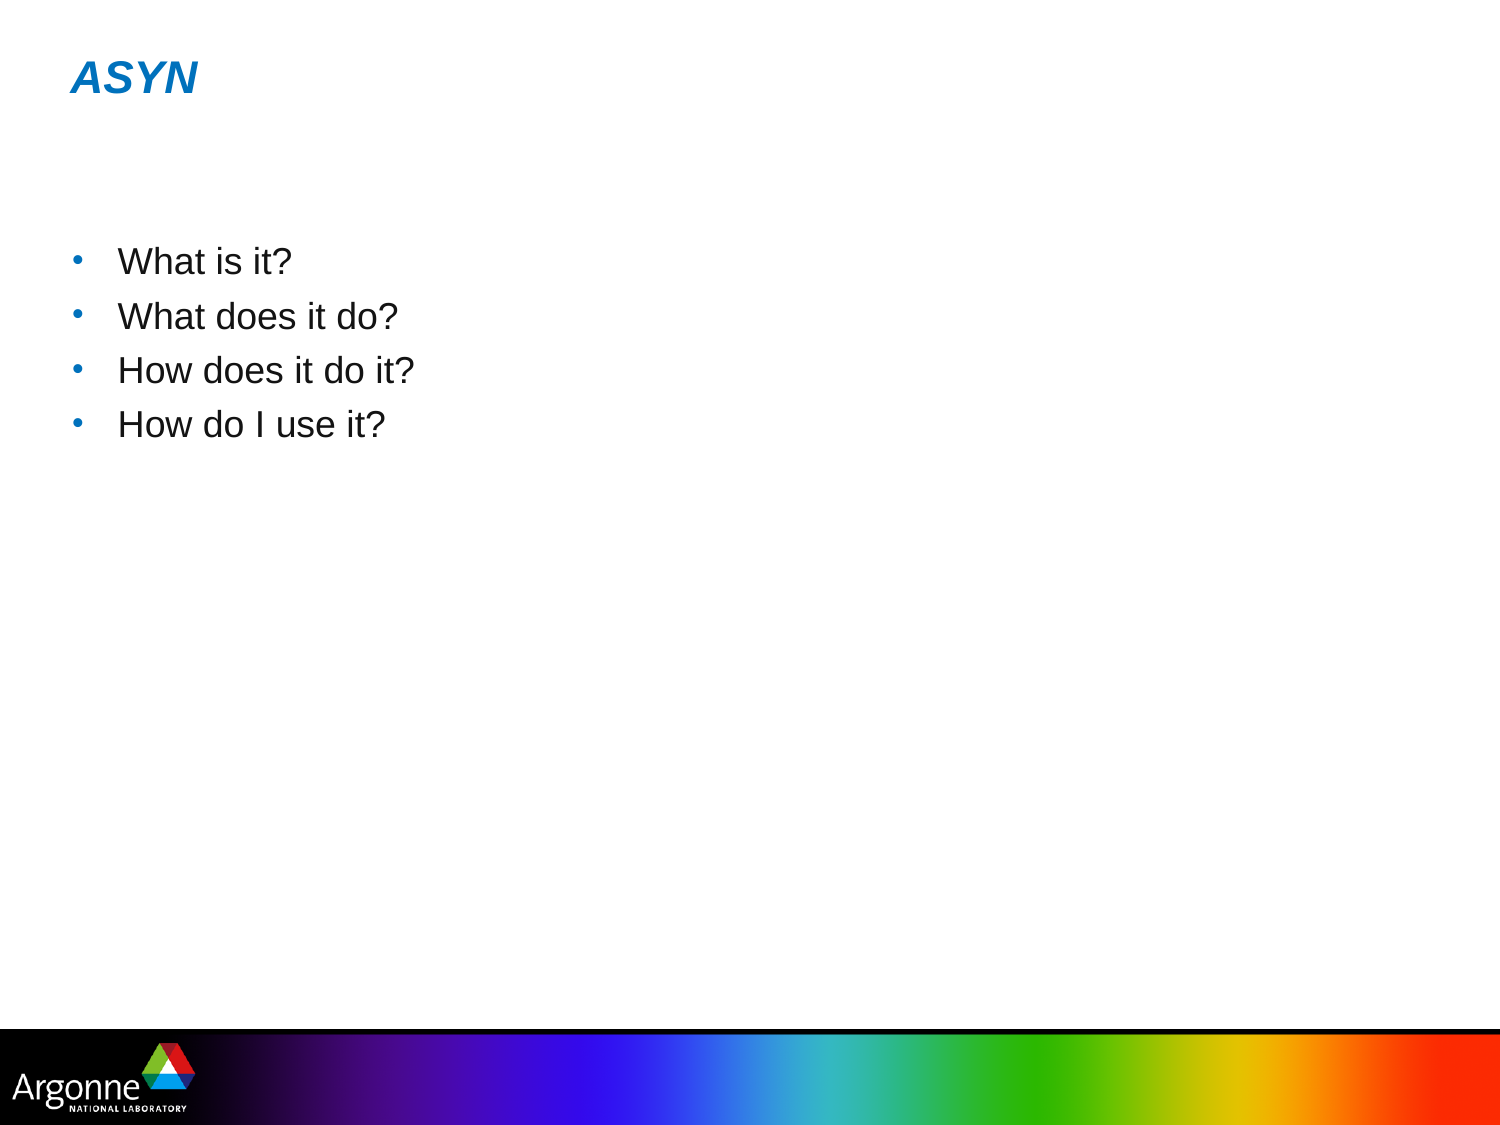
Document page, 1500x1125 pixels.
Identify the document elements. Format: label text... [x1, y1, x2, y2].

title ASYN [55, 54, 1361, 112]
picture [0, 1029, 1500, 1125]
list What is it? What does it do? How does it do it? How do I use it? [56, 229, 1359, 510]
